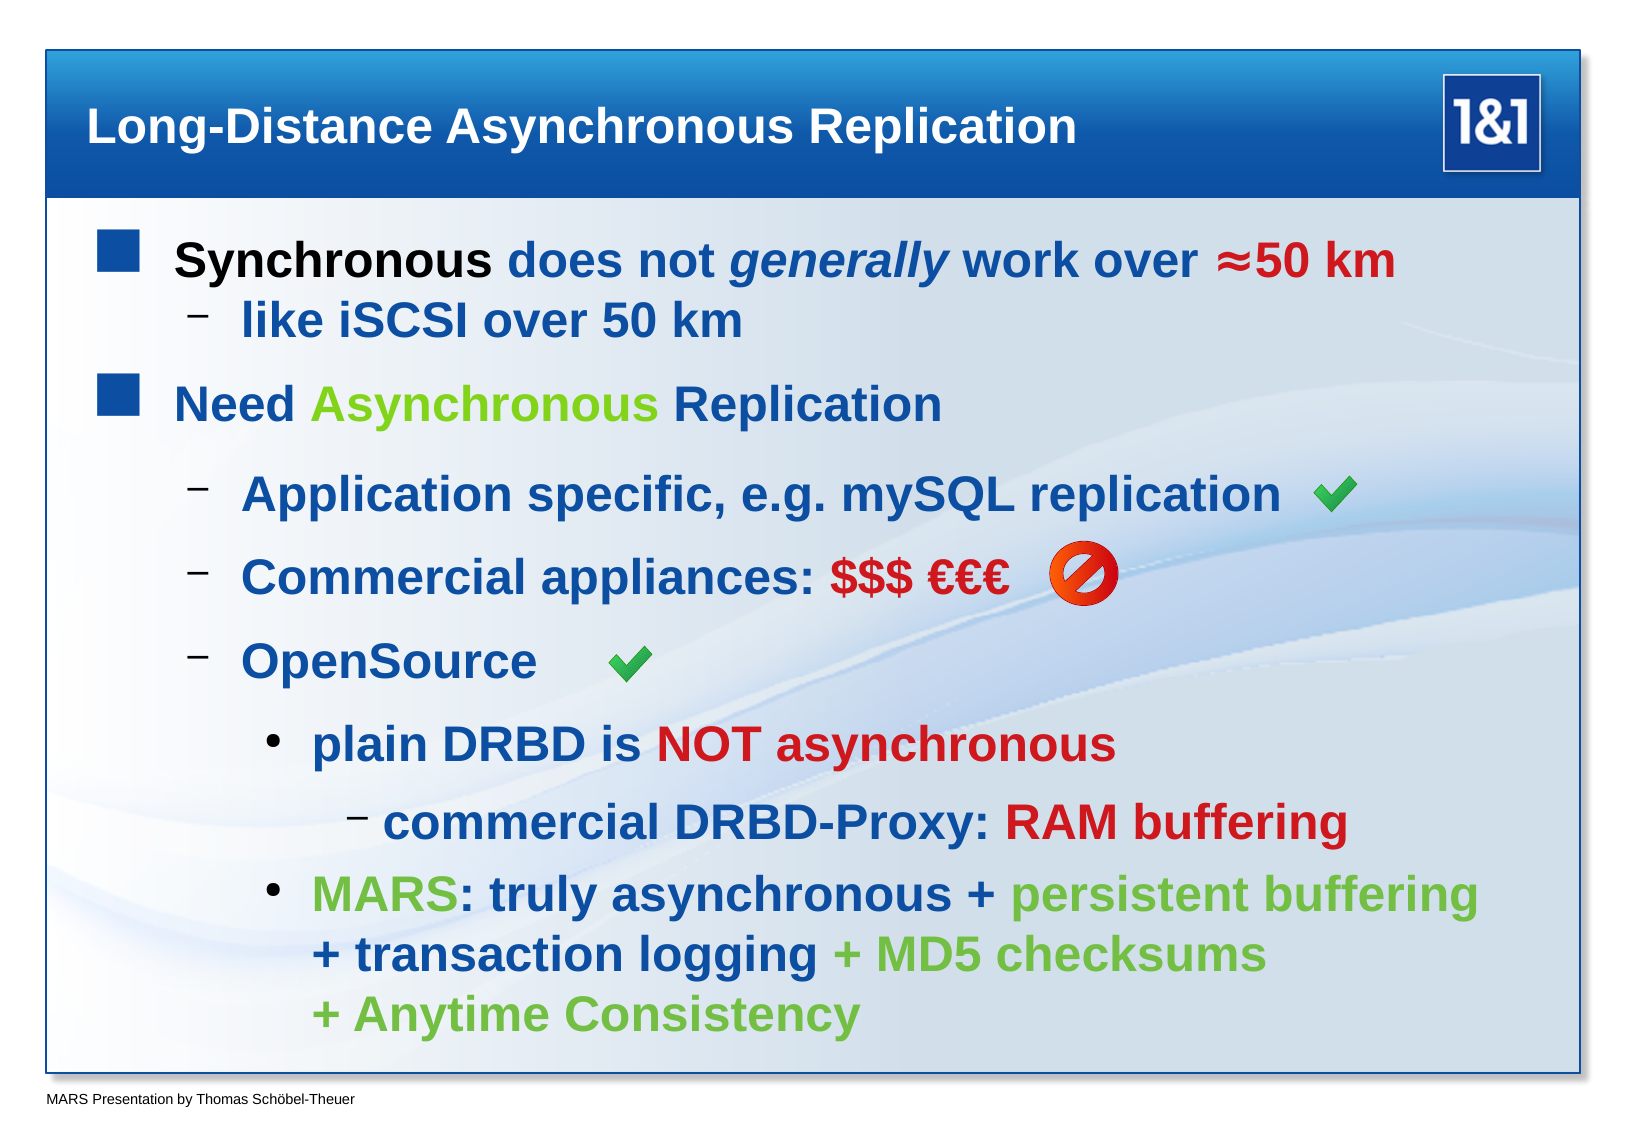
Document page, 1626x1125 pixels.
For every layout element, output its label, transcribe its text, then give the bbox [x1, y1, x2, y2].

picture [44, 48, 1597, 1090]
list Synchronous does not generally work over ≈50 km like iSCSI over 50 km Need Asynchronous Replication Application specific, e.g. mySQL replication Commercial appliances: $$$ €€€ OpenSource plain DRBD is NOT asynchronous commercial DRBD-Proxy: RAM buffering MARS: truly asynchronous + persistent buffering + transaction logging + MD5 checksums + Anytime Consistency [99, 197, 1510, 1018]
footer MARS Presentation by Thomas Schöbel-Theuer [46, 1068, 561, 1125]
title Long-Distance Asynchronous Replication [86, 51, 1416, 196]
